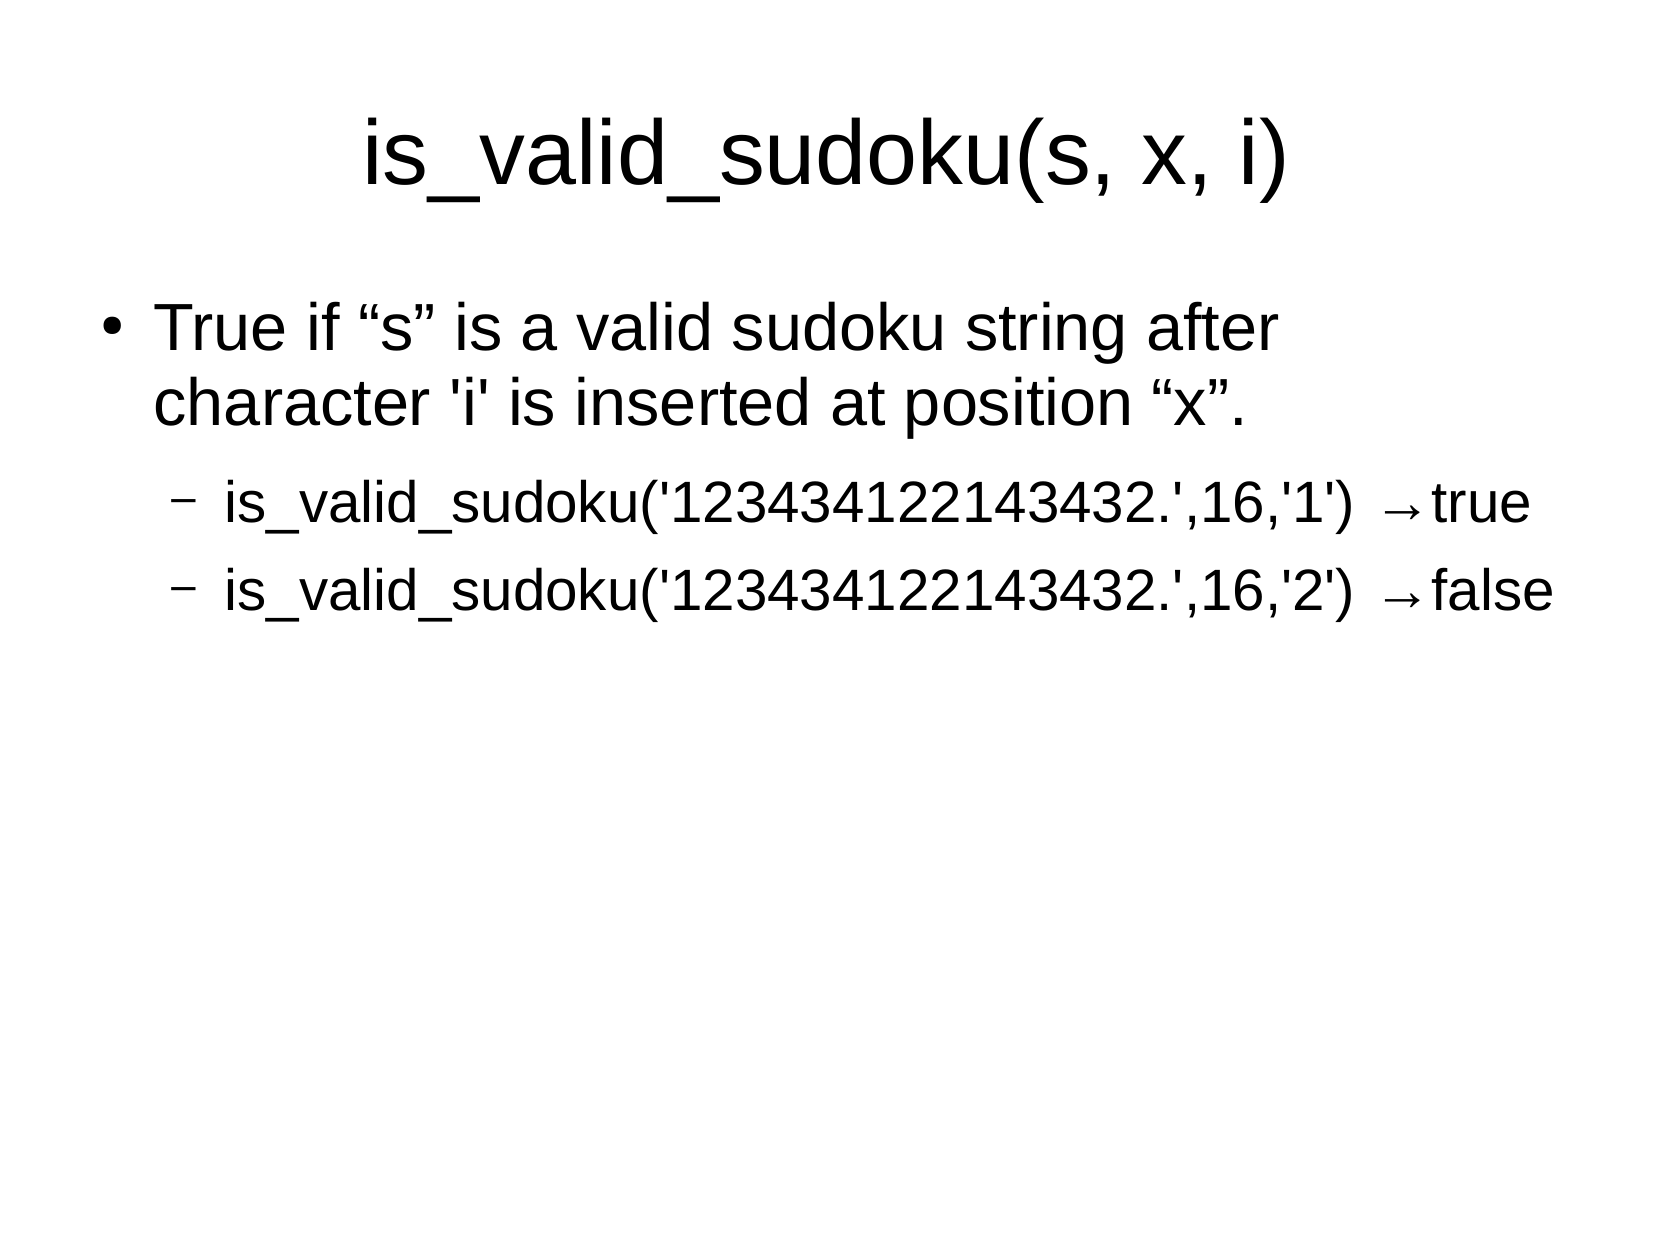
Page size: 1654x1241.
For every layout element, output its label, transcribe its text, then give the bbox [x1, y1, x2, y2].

list True if “s” is a valid sudoku string after character 'i' is inserted at position “x”. is_valid_sudoku('123434122143432.',16,'1') →true is_valid_sudoku('123434122143432.',16,'2') →false [82, 290, 1571, 1109]
title is_valid_sudoku(s, x, i) [82, 49, 1571, 257]
